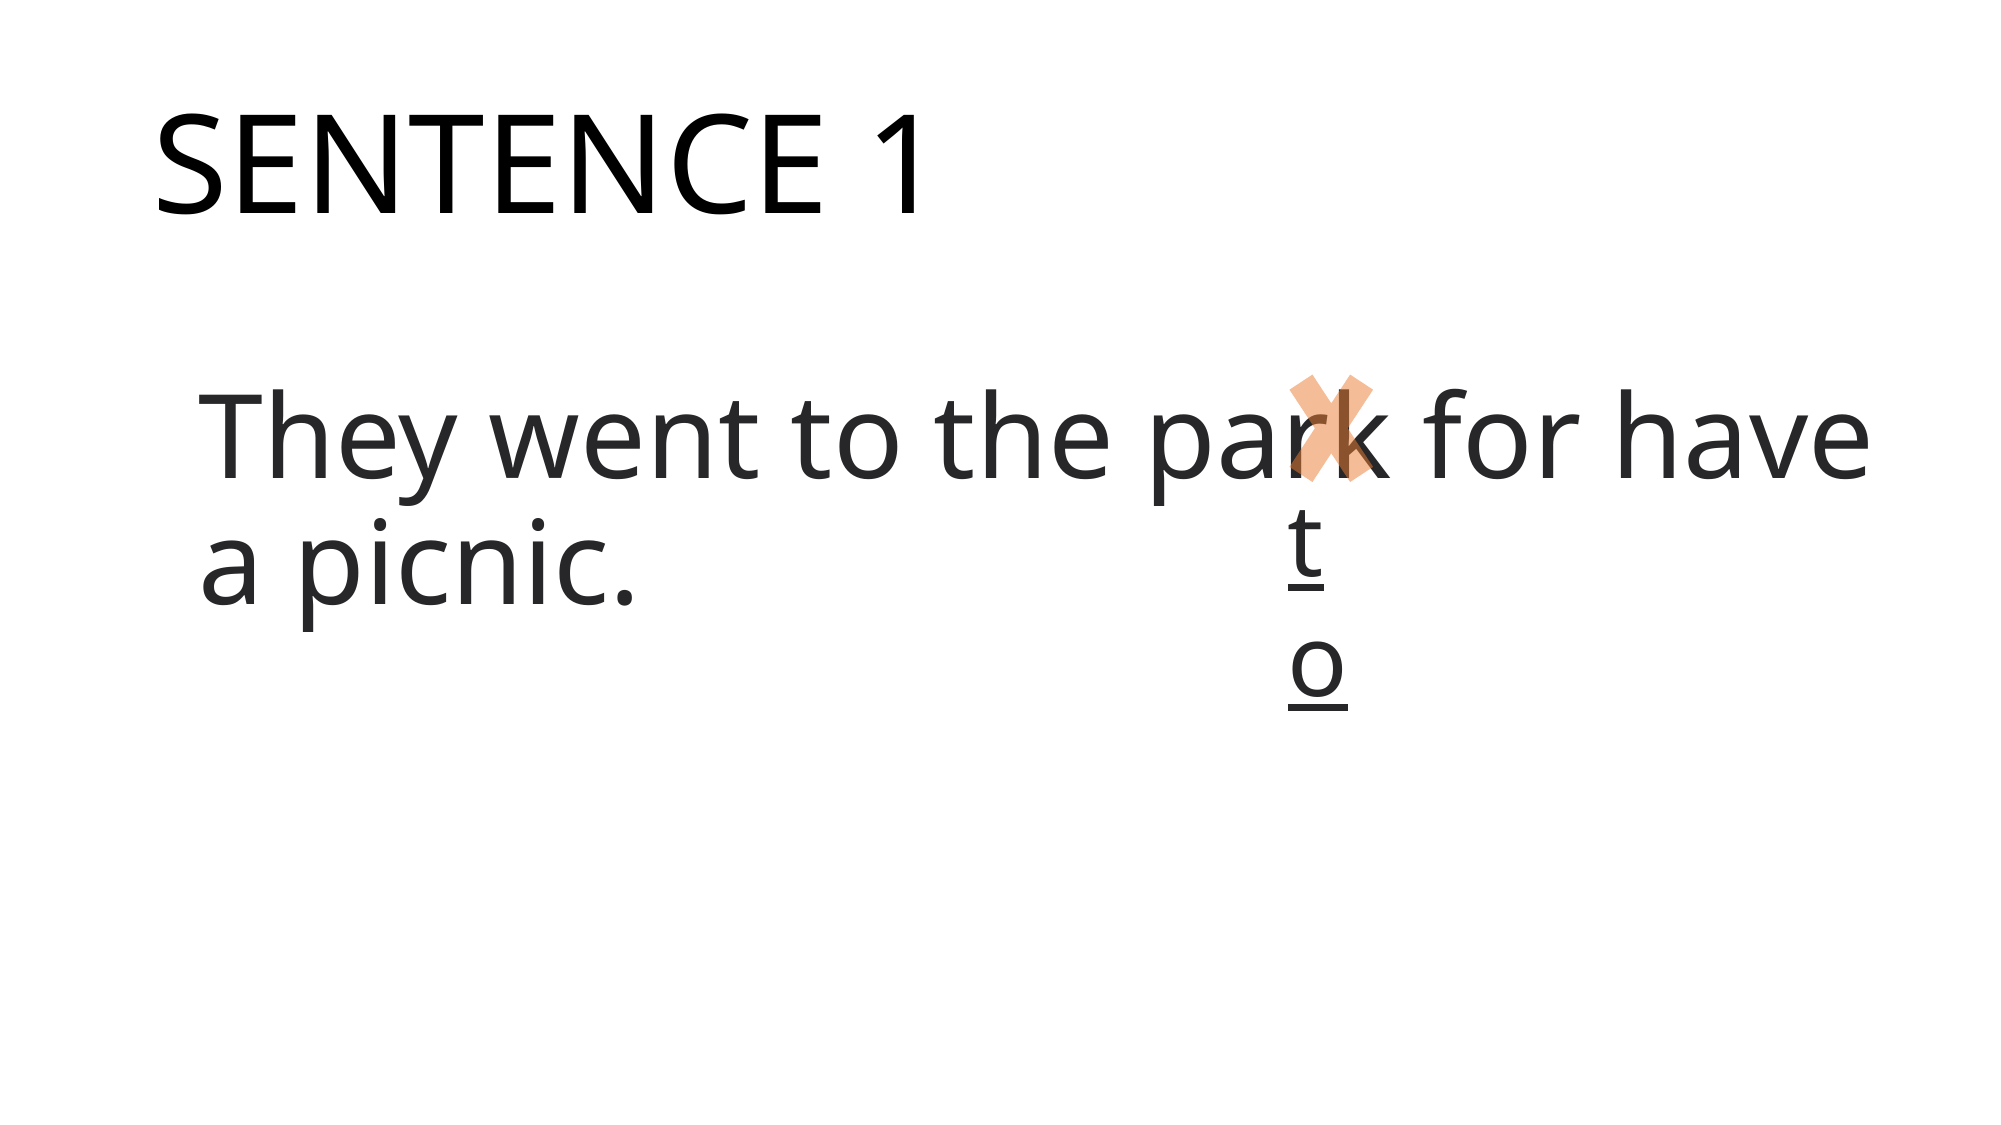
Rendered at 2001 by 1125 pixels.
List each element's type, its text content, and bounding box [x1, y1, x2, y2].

title SENTENCE 1 [137, 59, 1863, 278]
text_box [1289, 374, 1374, 468]
list They went to the park for have a picnic. [183, 370, 1982, 840]
text_box to [1272, 468, 1390, 605]
